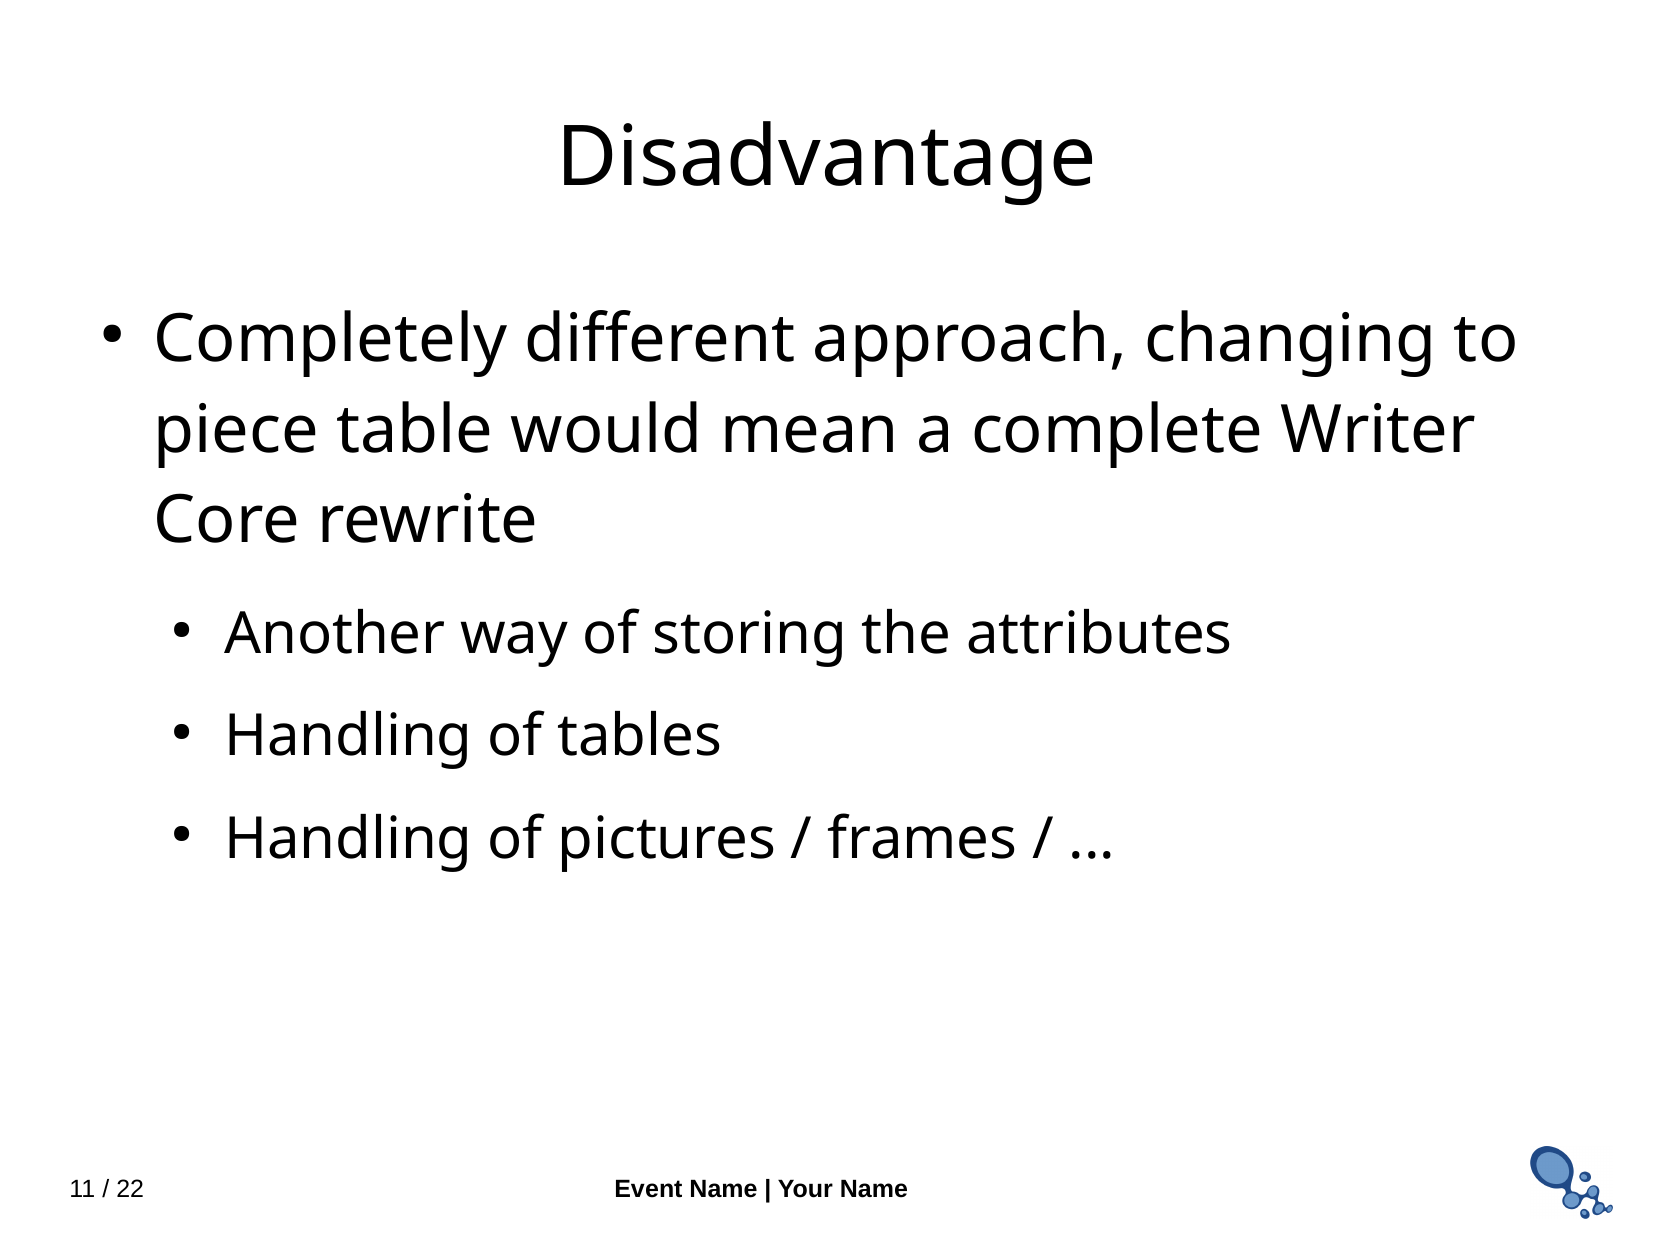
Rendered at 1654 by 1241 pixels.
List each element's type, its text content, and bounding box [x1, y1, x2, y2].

title Disadvantage [82, 49, 1571, 257]
picture [1530, 1146, 1613, 1219]
list Completely different approach, changing to piece table would mean a complete Writer Core rewrite Another way of storing the attributes Handling of tables Handling of pictures / frames / ... [82, 290, 1538, 1010]
